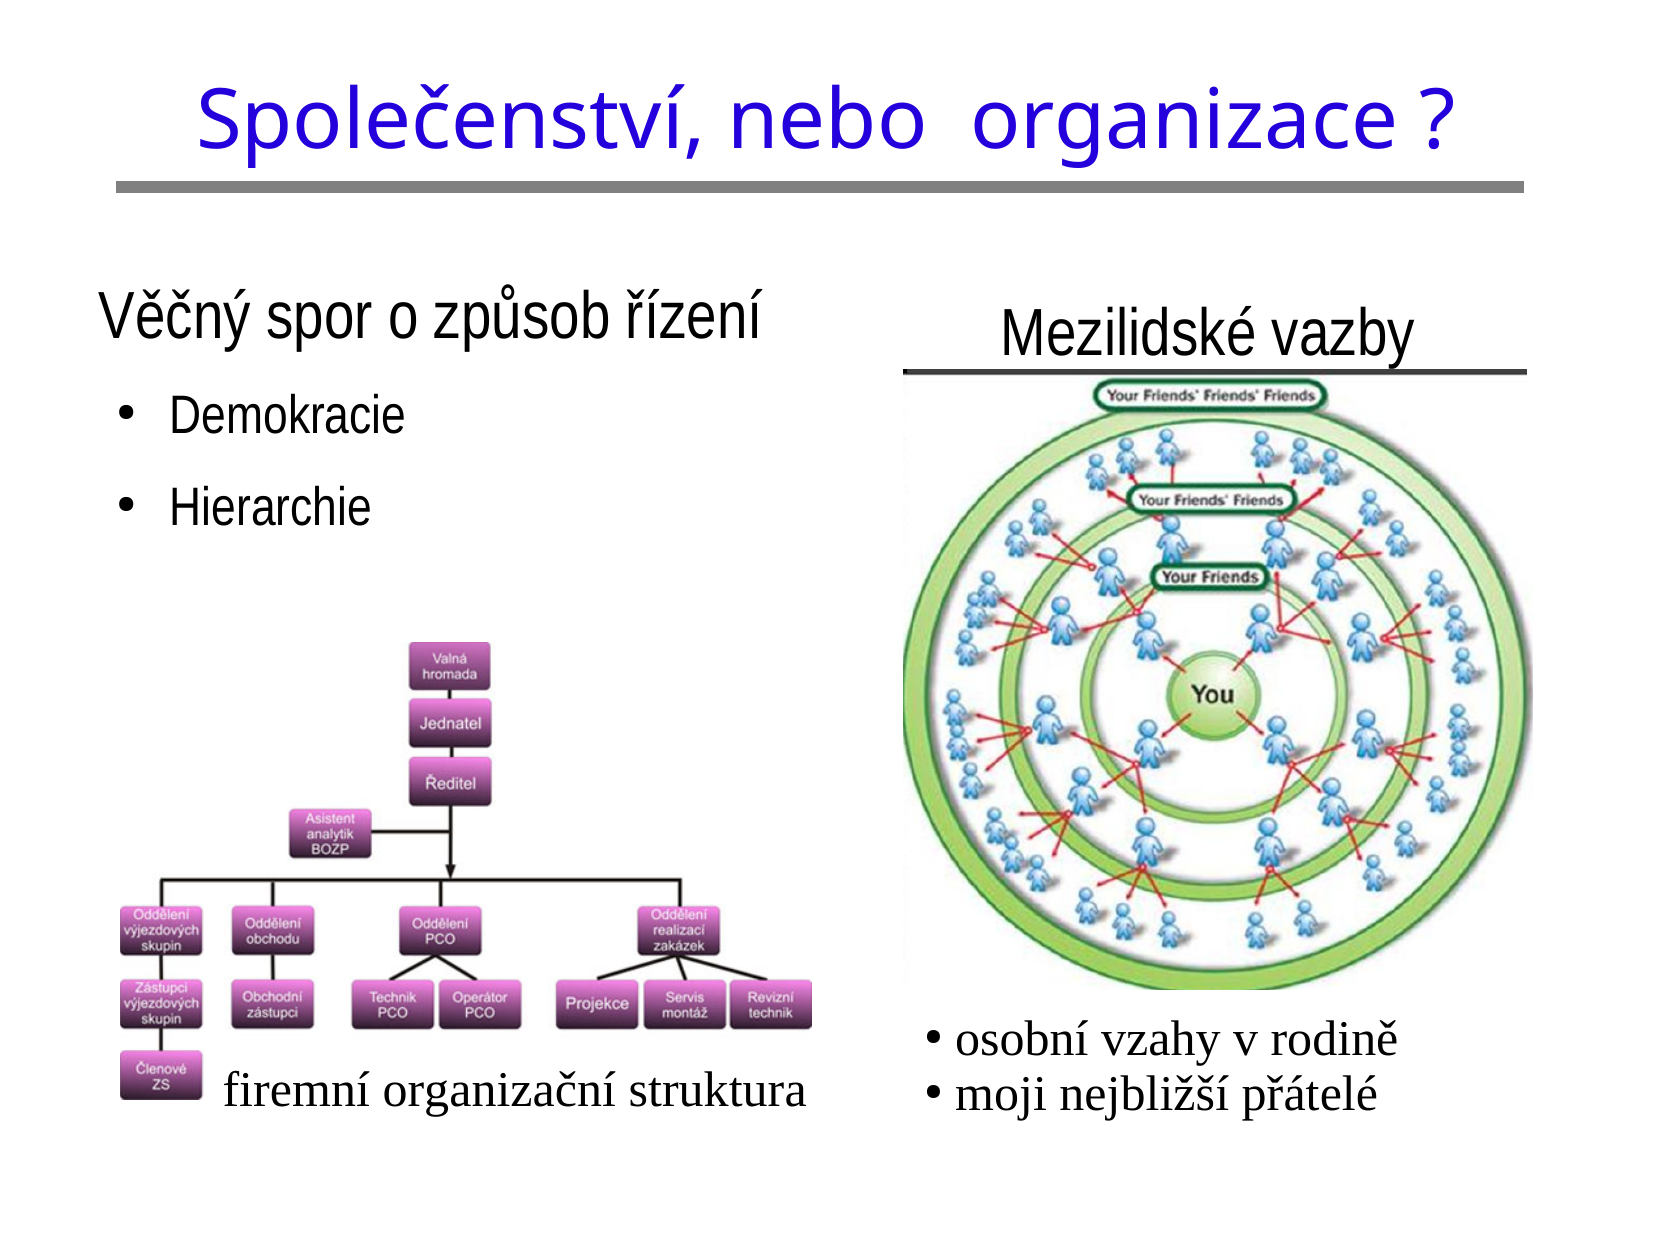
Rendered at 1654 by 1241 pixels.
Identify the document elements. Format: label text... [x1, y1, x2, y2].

title Společenství, nebo organizace ? [82, 49, 1571, 184]
text_box osobní vzahy v rodině moji nejbližší přátelé [924, 1010, 1535, 1124]
picture [120, 642, 812, 1100]
text_box firemní organizační struktura [210, 1061, 811, 1118]
list Mezilidské vazby [845, 293, 1572, 1109]
picture [903, 369, 1533, 991]
list Věčný spor o způsob řízení Demokracie Hierarchie [98, 276, 826, 1095]
